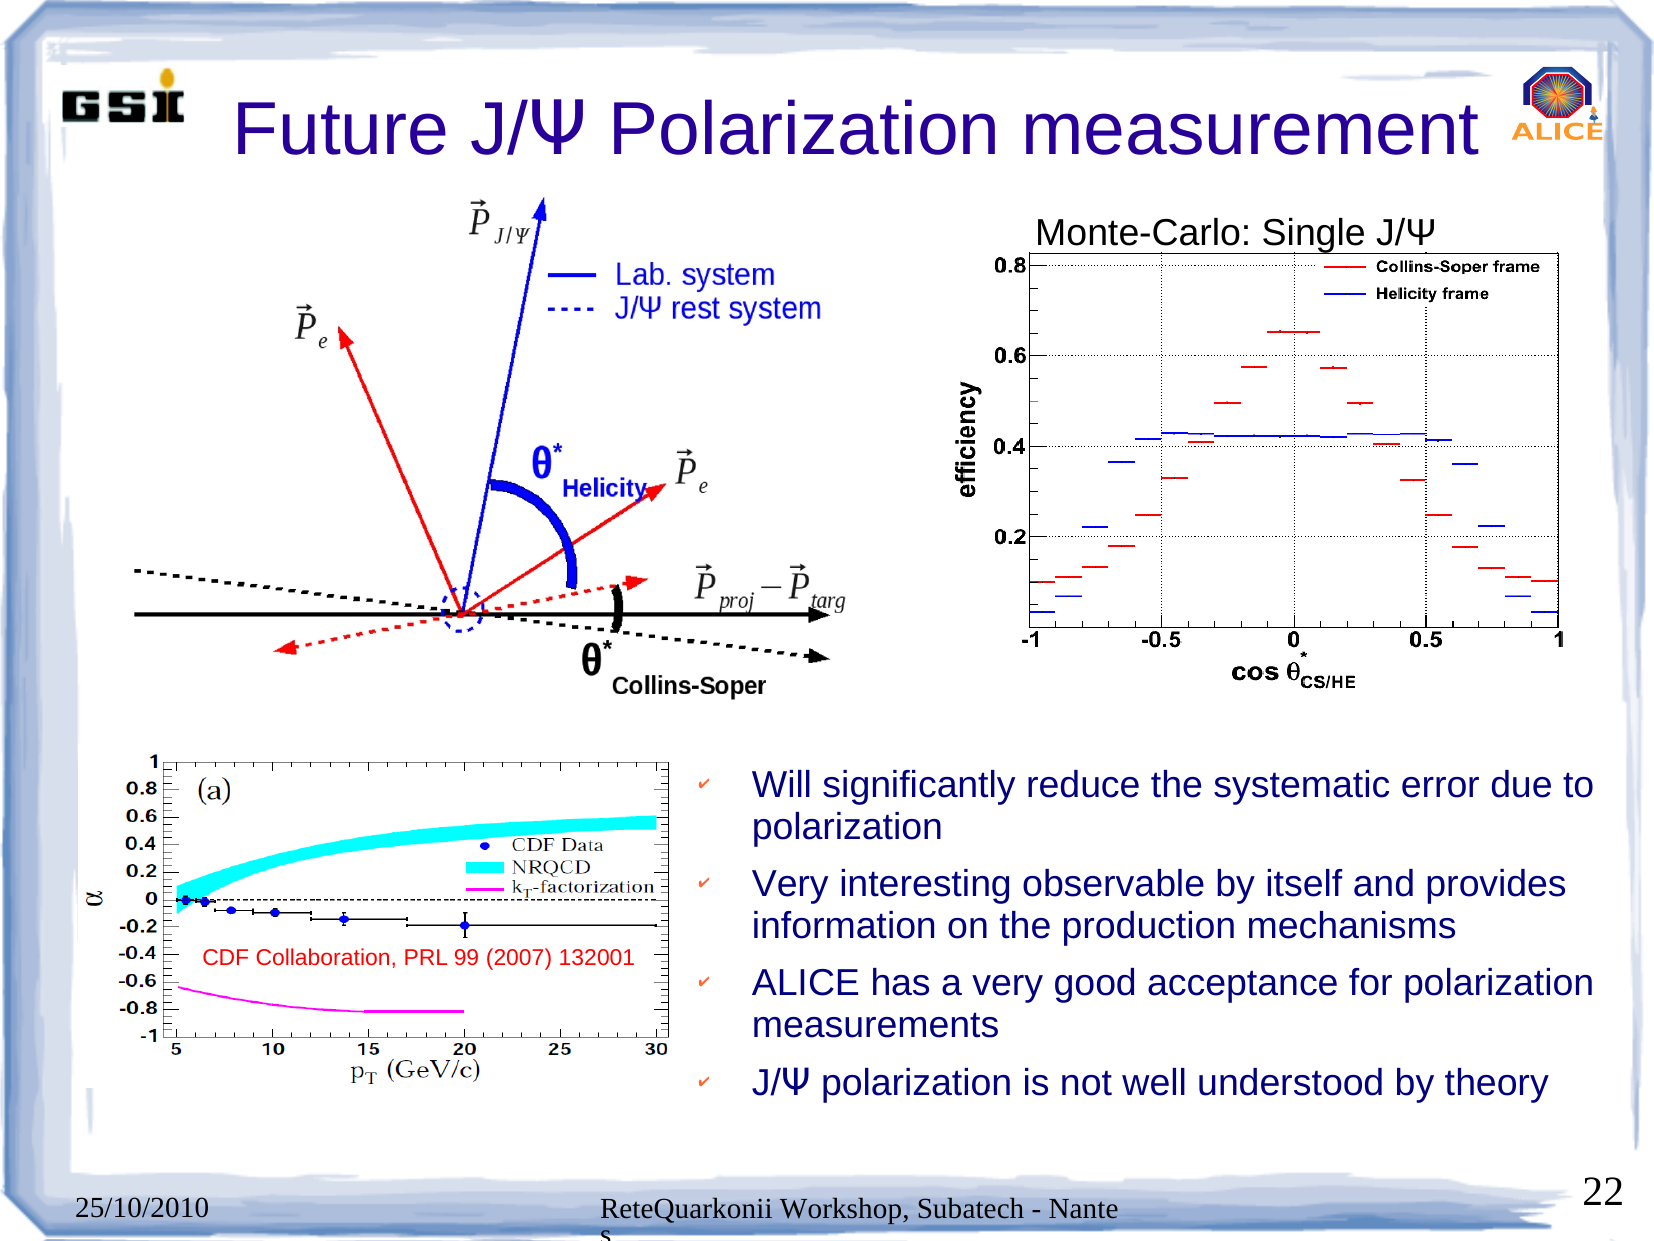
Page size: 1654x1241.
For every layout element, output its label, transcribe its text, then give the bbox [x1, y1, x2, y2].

title Future J/Ψ Polarization measurement [112, 32, 1601, 226]
list Will significantly reduce the systematic error due to polarization Very interesting observable by itself and provides information on the production mechanisms ALICE has a very good acceptance for polarization measurements J/Ψ polarization is not well understood by theory [680, 763, 1619, 1105]
text_box CDF Collaboration, PRL 99 (2007) 132001 [187, 937, 676, 978]
text_box Monte-Carlo: Single J/Ψ [1020, 203, 1471, 261]
picture [0, 0, 1654, 1241]
